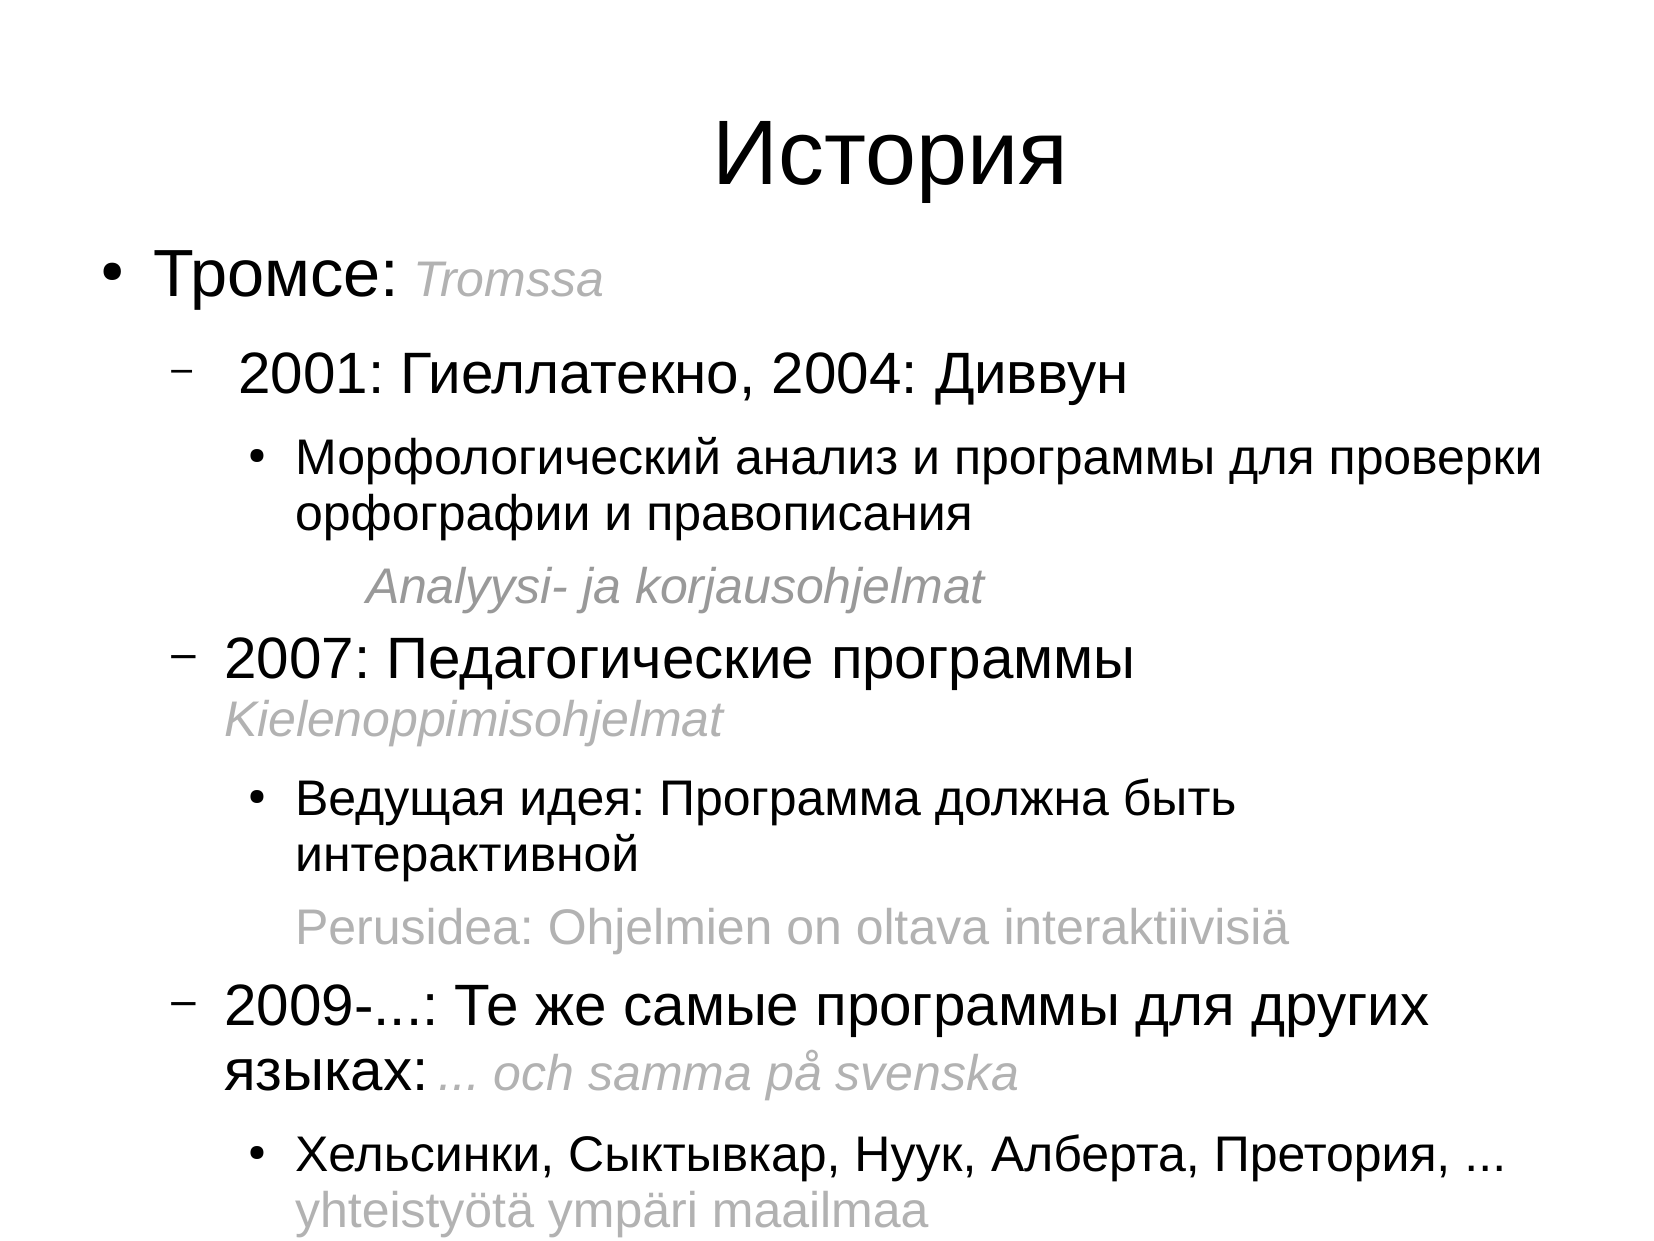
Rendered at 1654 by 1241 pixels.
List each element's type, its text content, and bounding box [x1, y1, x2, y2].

list Тромсе: Tromssa 2001: Гиеллатекно, 2004: Диввун Морфологический анализ и программы для проверки орфографии и правописания Analyysi- ja korjausohjelmat 2007: Педагогические программы Kielenoppimisohjelmat Ведущая идея: Программа должна быть интерактивной Perusidea: Ohjelmien on oltava interaktiivisiä 2009-...: Те же самые программы для других языках: ... och samma på svenska Хельсинки, Сыктывкар, Нуук, Алберта, Претория, ... yhteistyötä ympäri maailmaa [82, 236, 1571, 1146]
title История [82, 49, 1571, 236]
